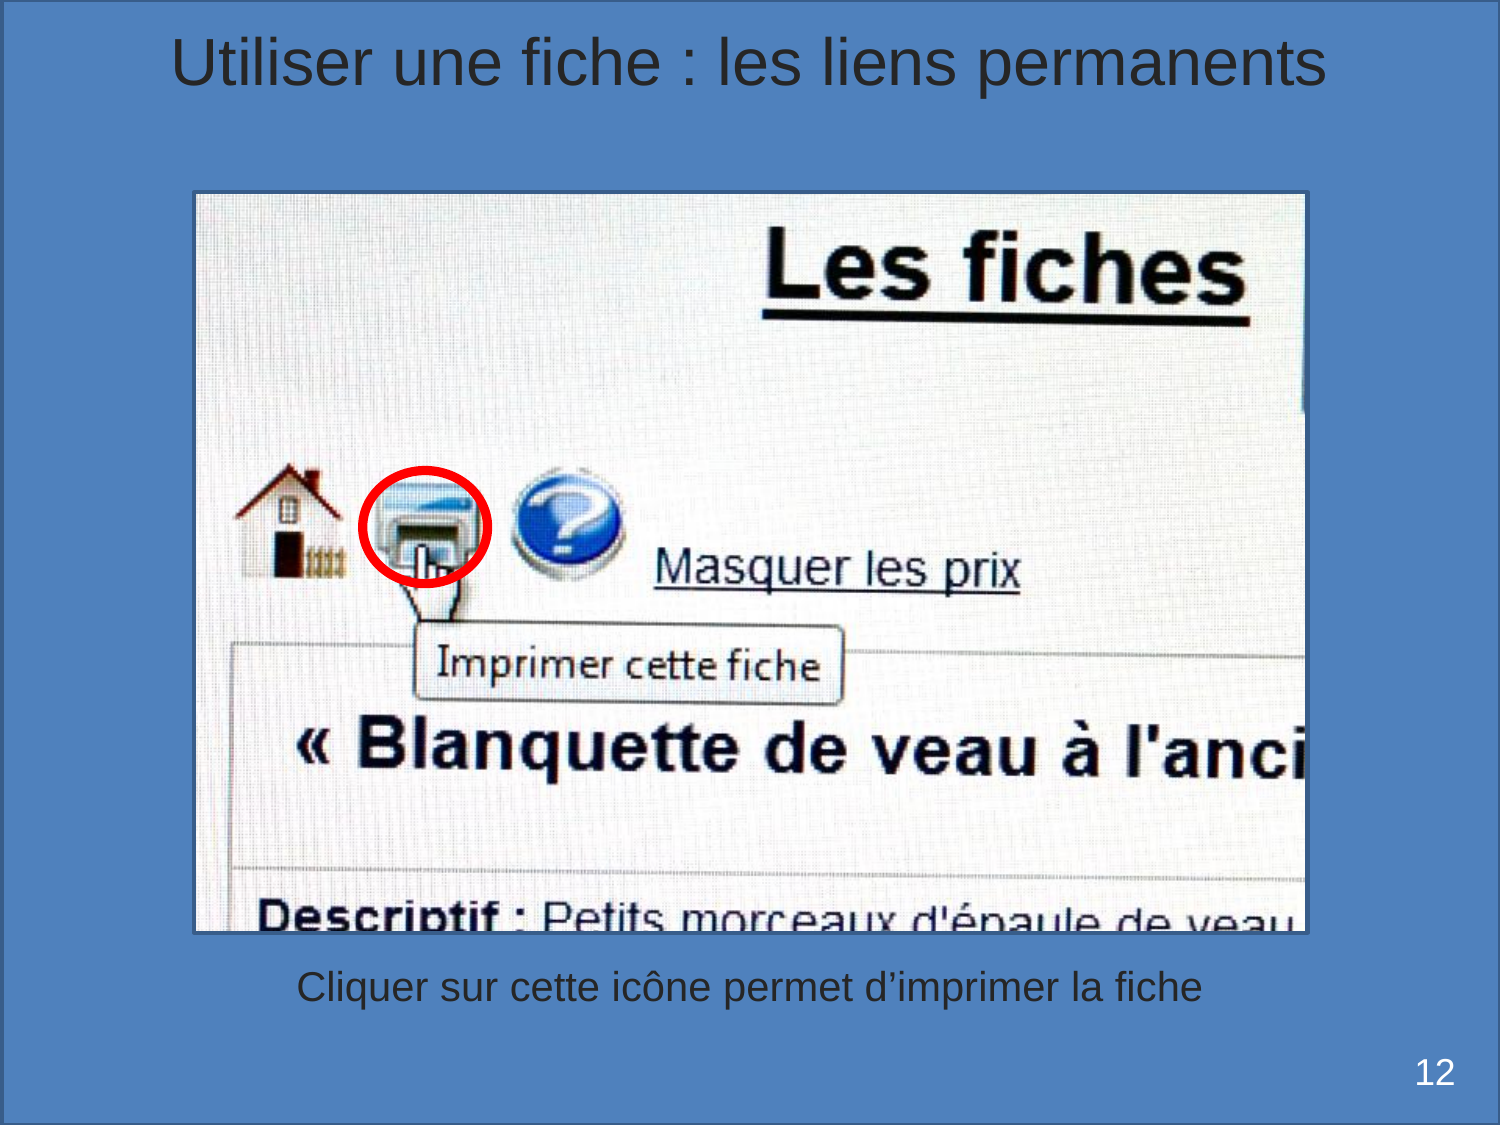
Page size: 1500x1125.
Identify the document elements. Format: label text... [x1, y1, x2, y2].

picture [195, 193, 1307, 932]
text_box [1, 0, 1500, 1125]
text_box <numéro> [1387, 1040, 1483, 1101]
subtitle Cliquer sur cette icône permet d’imprimer la fiche [135, 952, 1365, 1118]
text_box Utiliser une fiche : les liens permanents [135, 10, 1365, 138]
